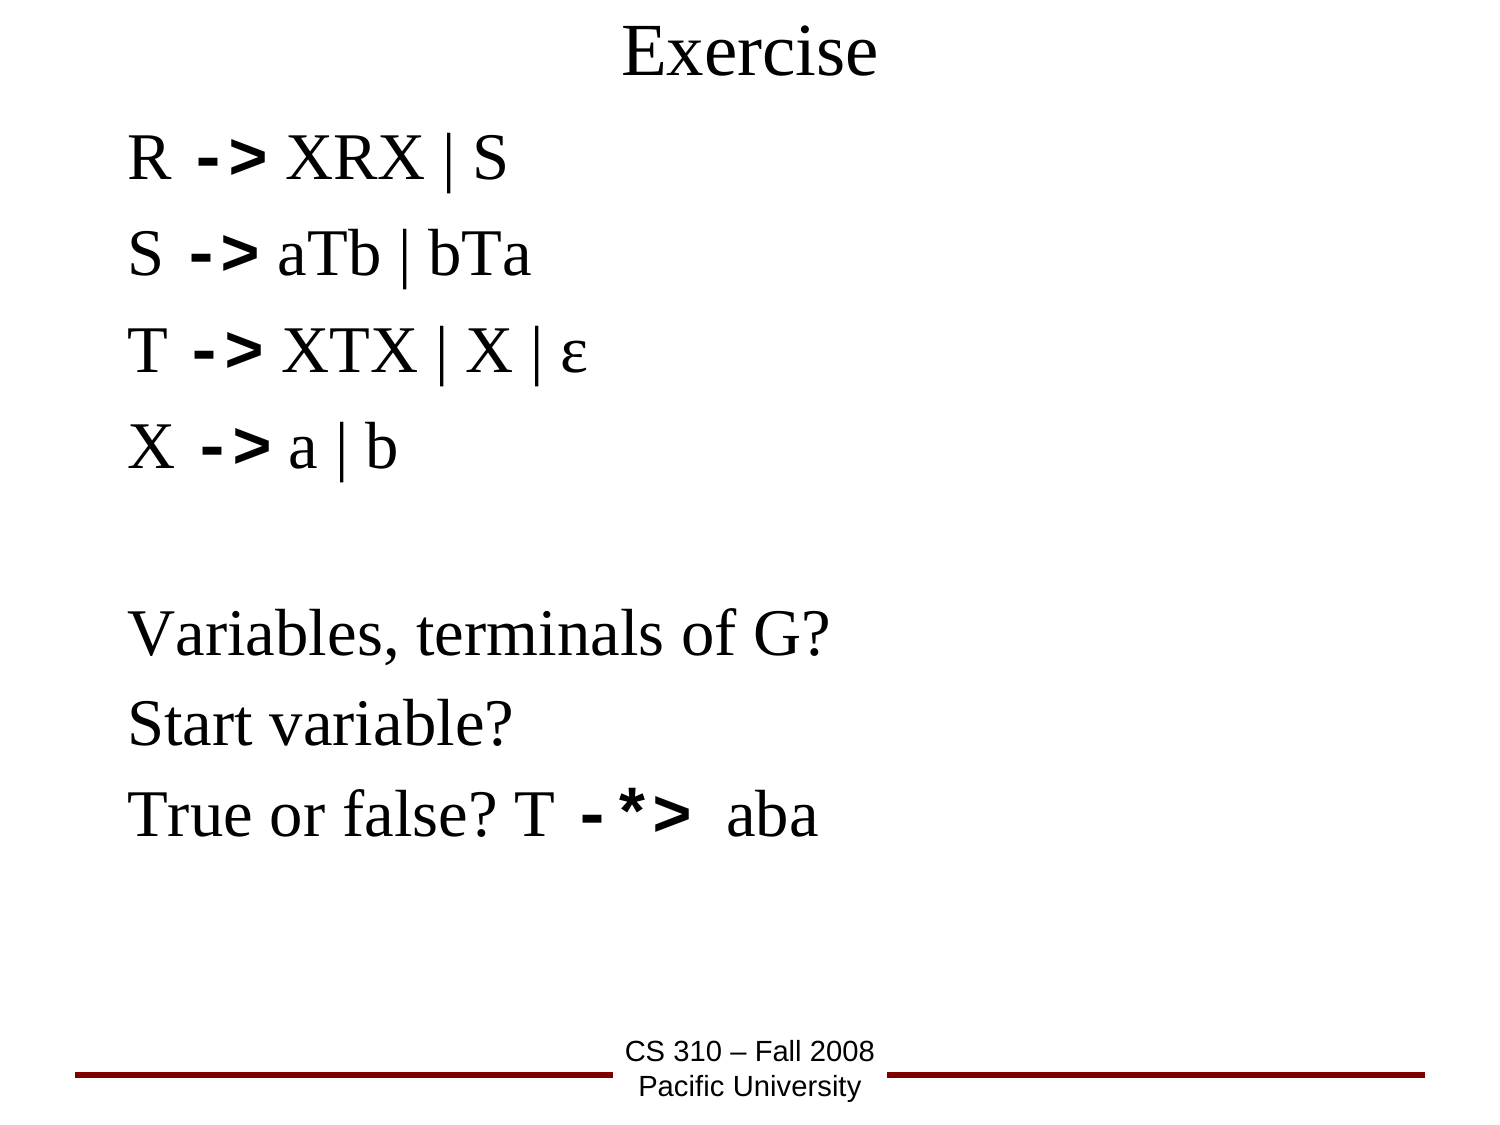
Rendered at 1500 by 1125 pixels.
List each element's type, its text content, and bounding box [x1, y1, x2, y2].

title Exercise [112, 0, 1388, 100]
list R -> XRX | S S -> aTb | bTa T -> XTX | X | ε X -> a | b Variables, terminals of G? Start variable? True or false? T -*> aba [112, 112, 1388, 1001]
